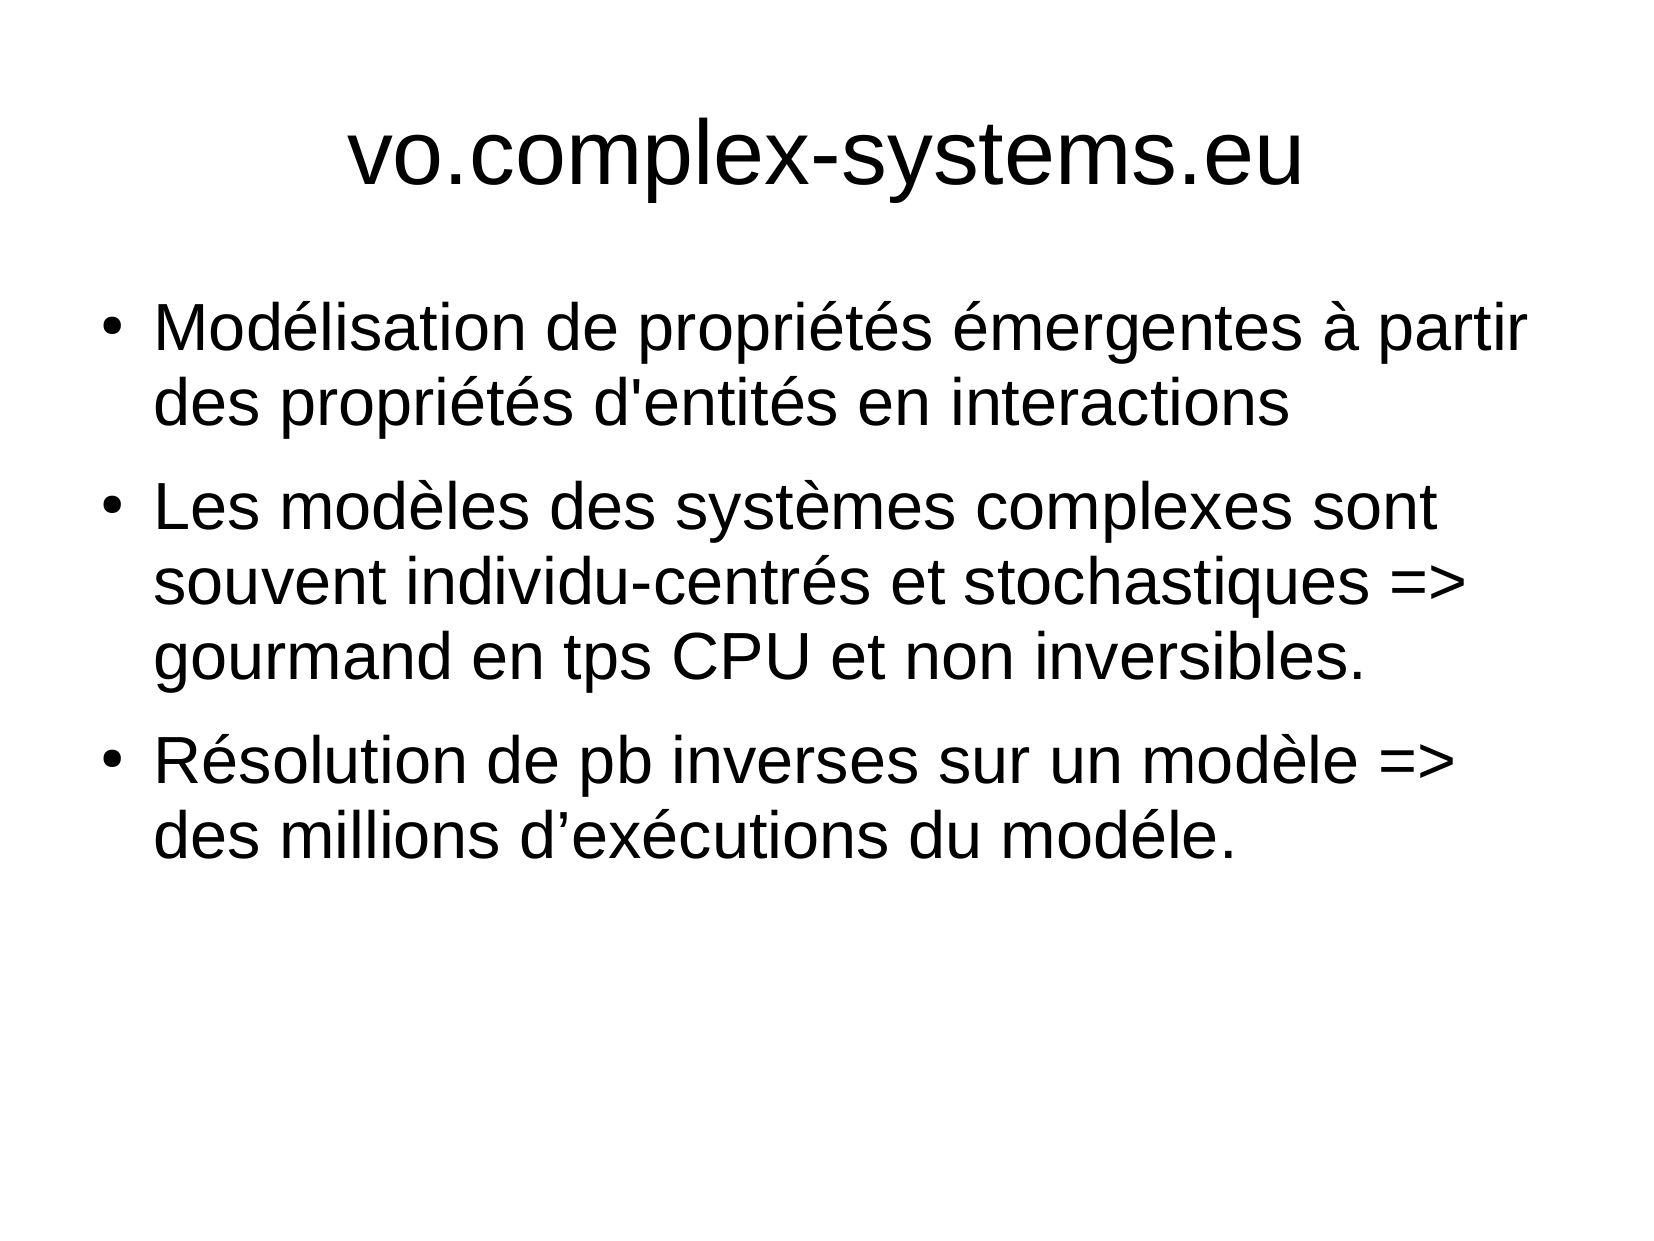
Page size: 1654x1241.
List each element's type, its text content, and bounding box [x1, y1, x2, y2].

title vo.complex-systems.eu [82, 49, 1571, 257]
list Modélisation de propriétés émergentes à partir des propriétés d'entités en interactions Les modèles des systèmes complexes sont souvent individu-centrés et stochastiques => gourmand en tps CPU et non inversibles. Résolution de pb inverses sur un modèle => des millions d’exécutions du modéle. [82, 290, 1571, 1109]
